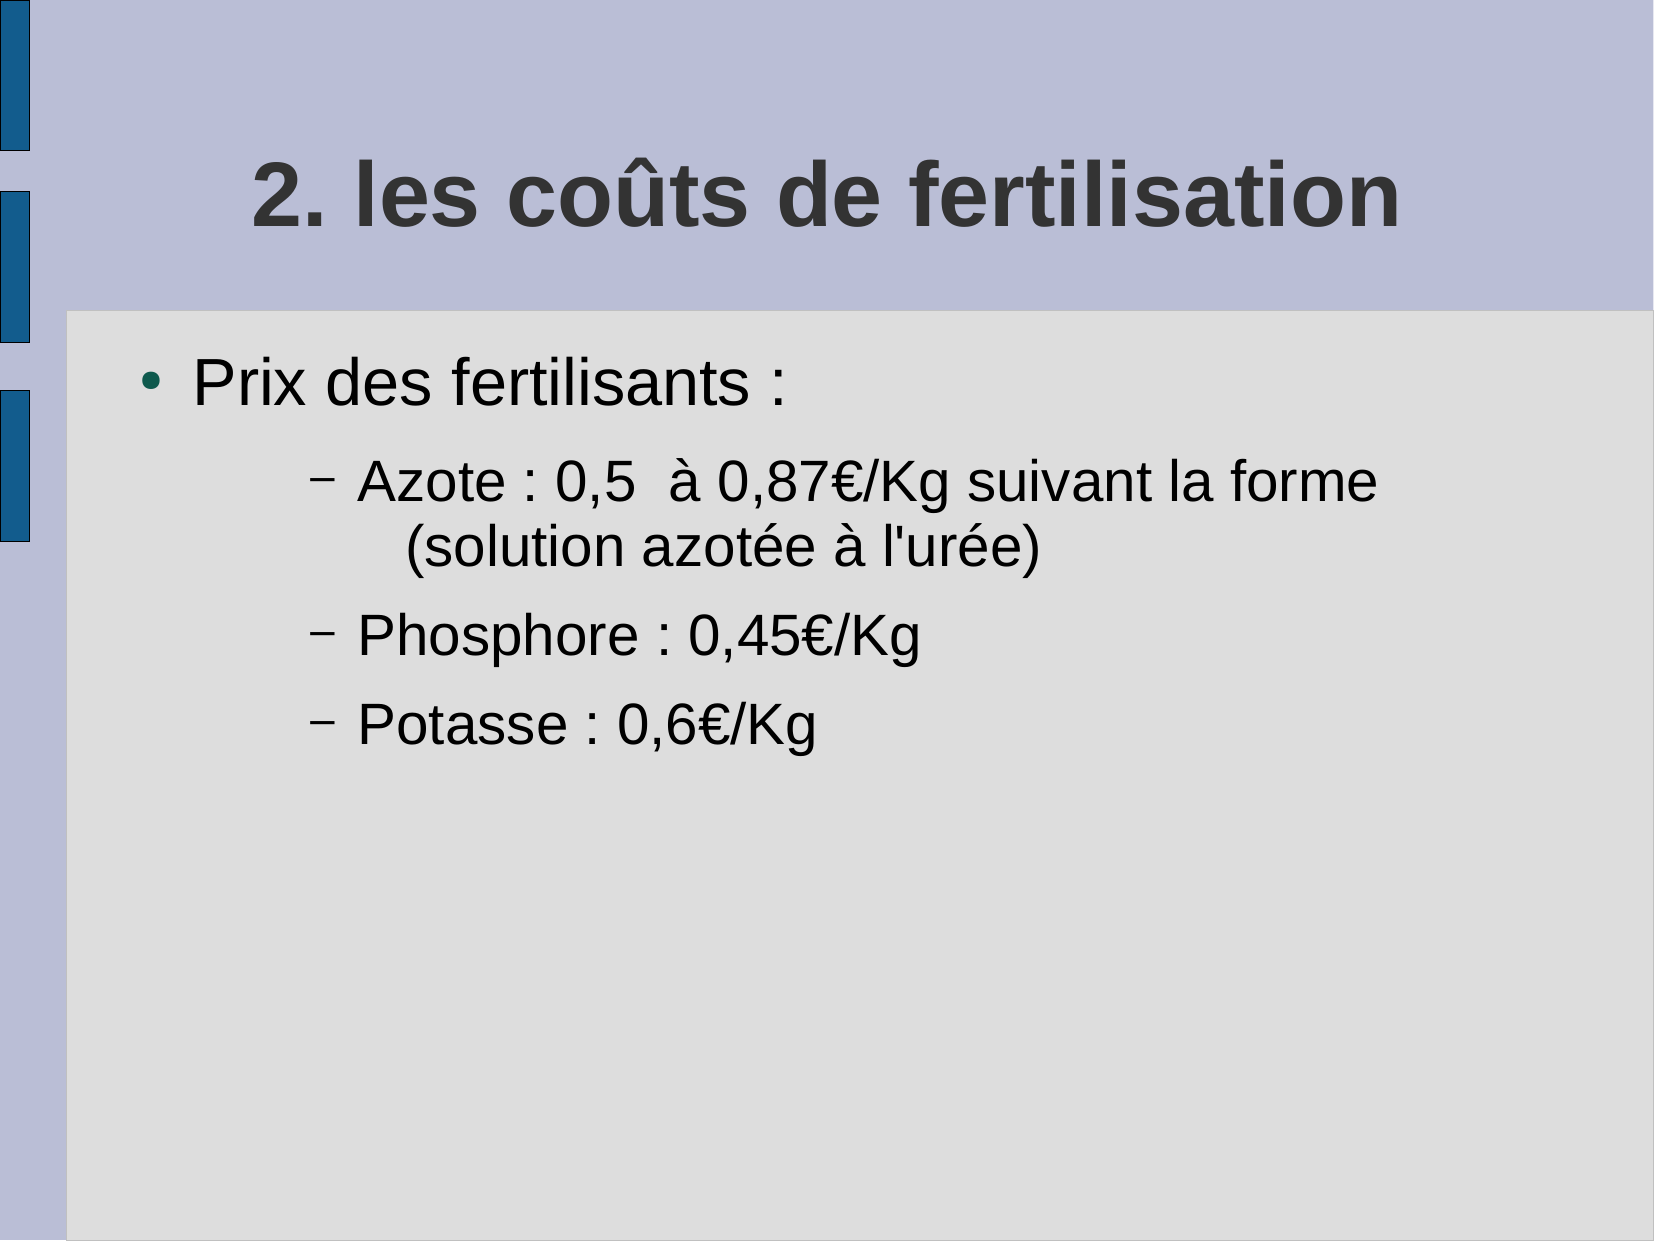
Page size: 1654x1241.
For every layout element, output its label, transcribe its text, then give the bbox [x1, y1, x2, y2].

list Prix des fertilisants : Azote : 0,5 à 0,87€/Kg suivant la forme (solution azotée à l'urée) Phosphore : 0,45€/Kg Potasse : 0,6€/Kg [121, 344, 1534, 1127]
title 2. les coûts de fertilisation [121, 91, 1534, 299]
